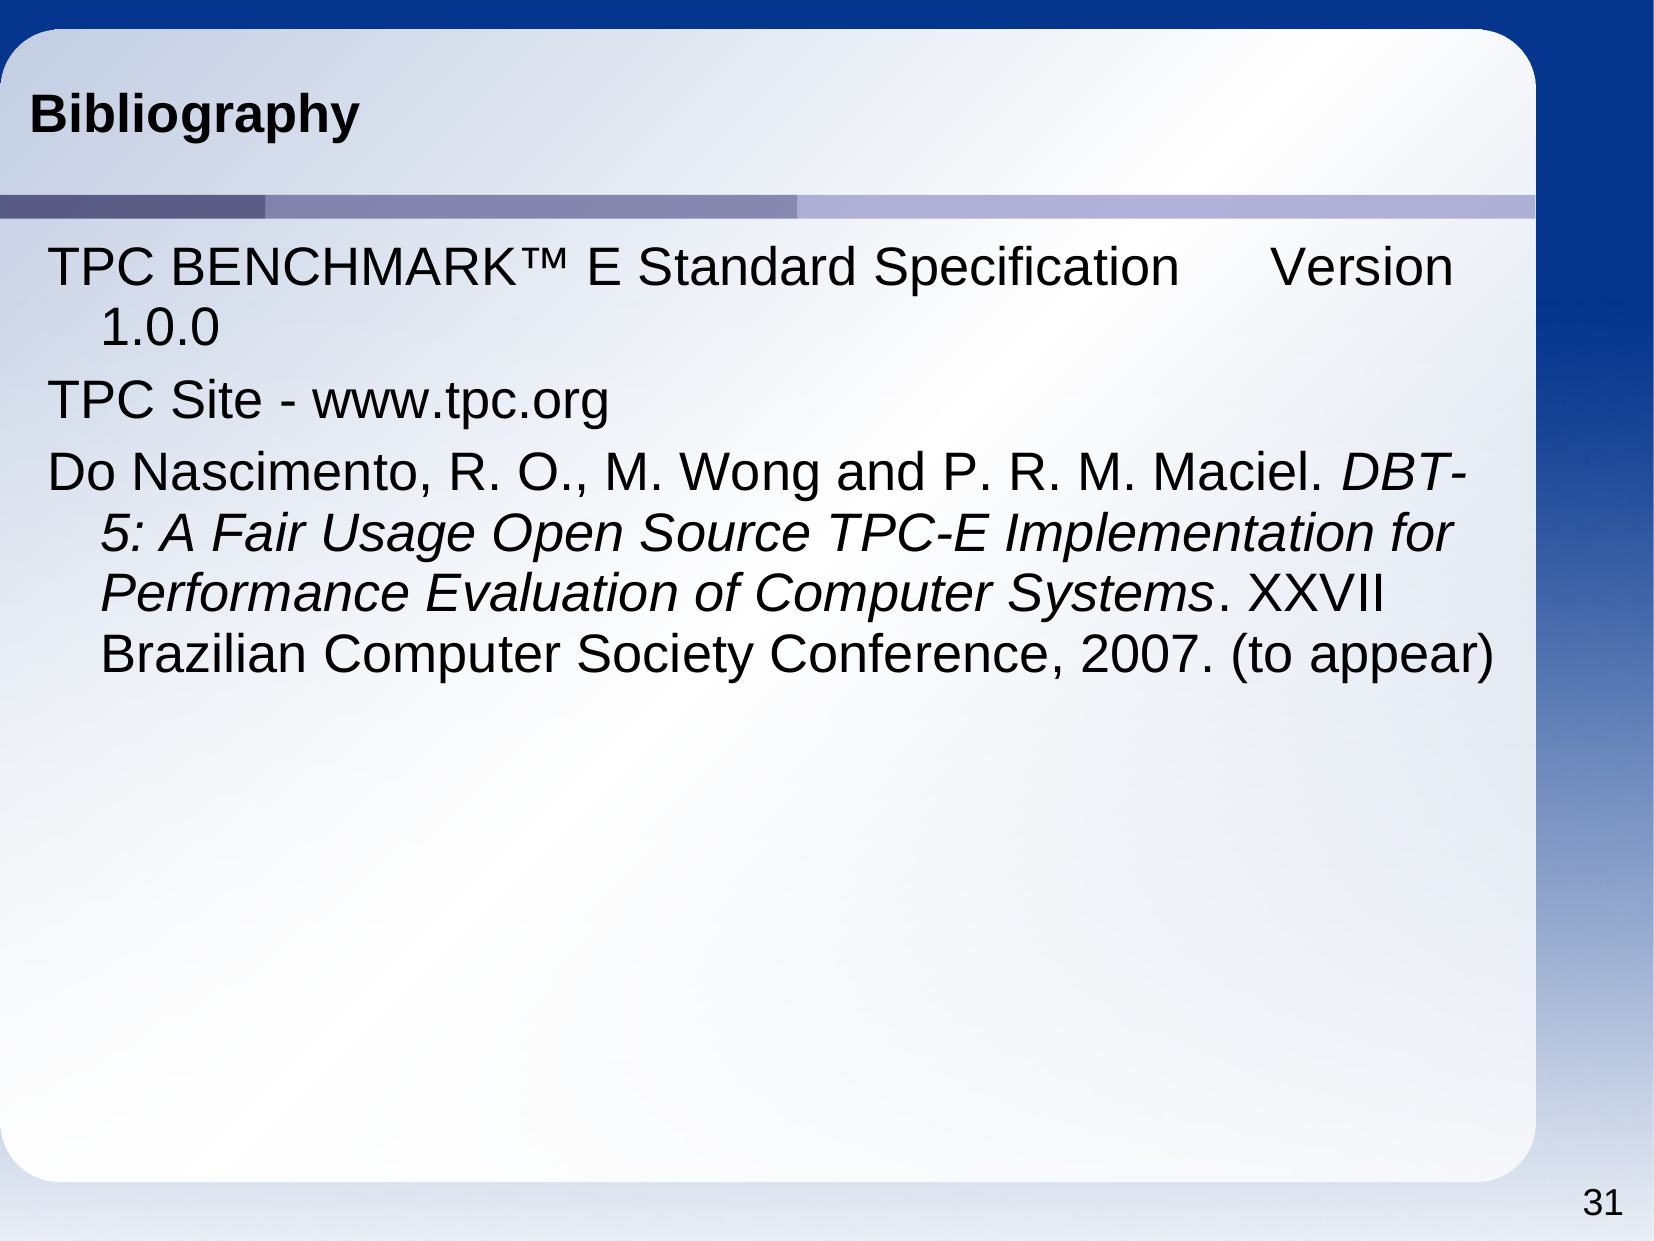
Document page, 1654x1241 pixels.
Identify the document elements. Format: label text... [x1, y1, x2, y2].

list TPC BENCHMARK™ E Standard Specification Version 1.0.0 TPC Site - www.tpc.org Do Nascimento, R. O., M. Wong and P. R. M. Maciel. DBT-5: A Fair Usage Open Source TPC-E Implementation for Performance Evaluation of Computer Systems. XXVII Brazilian Computer Society Conference, 2007. (to appear) [29, 236, 1506, 1152]
title Bibliography [29, 49, 1506, 178]
picture [0, 0, 1654, 1241]
